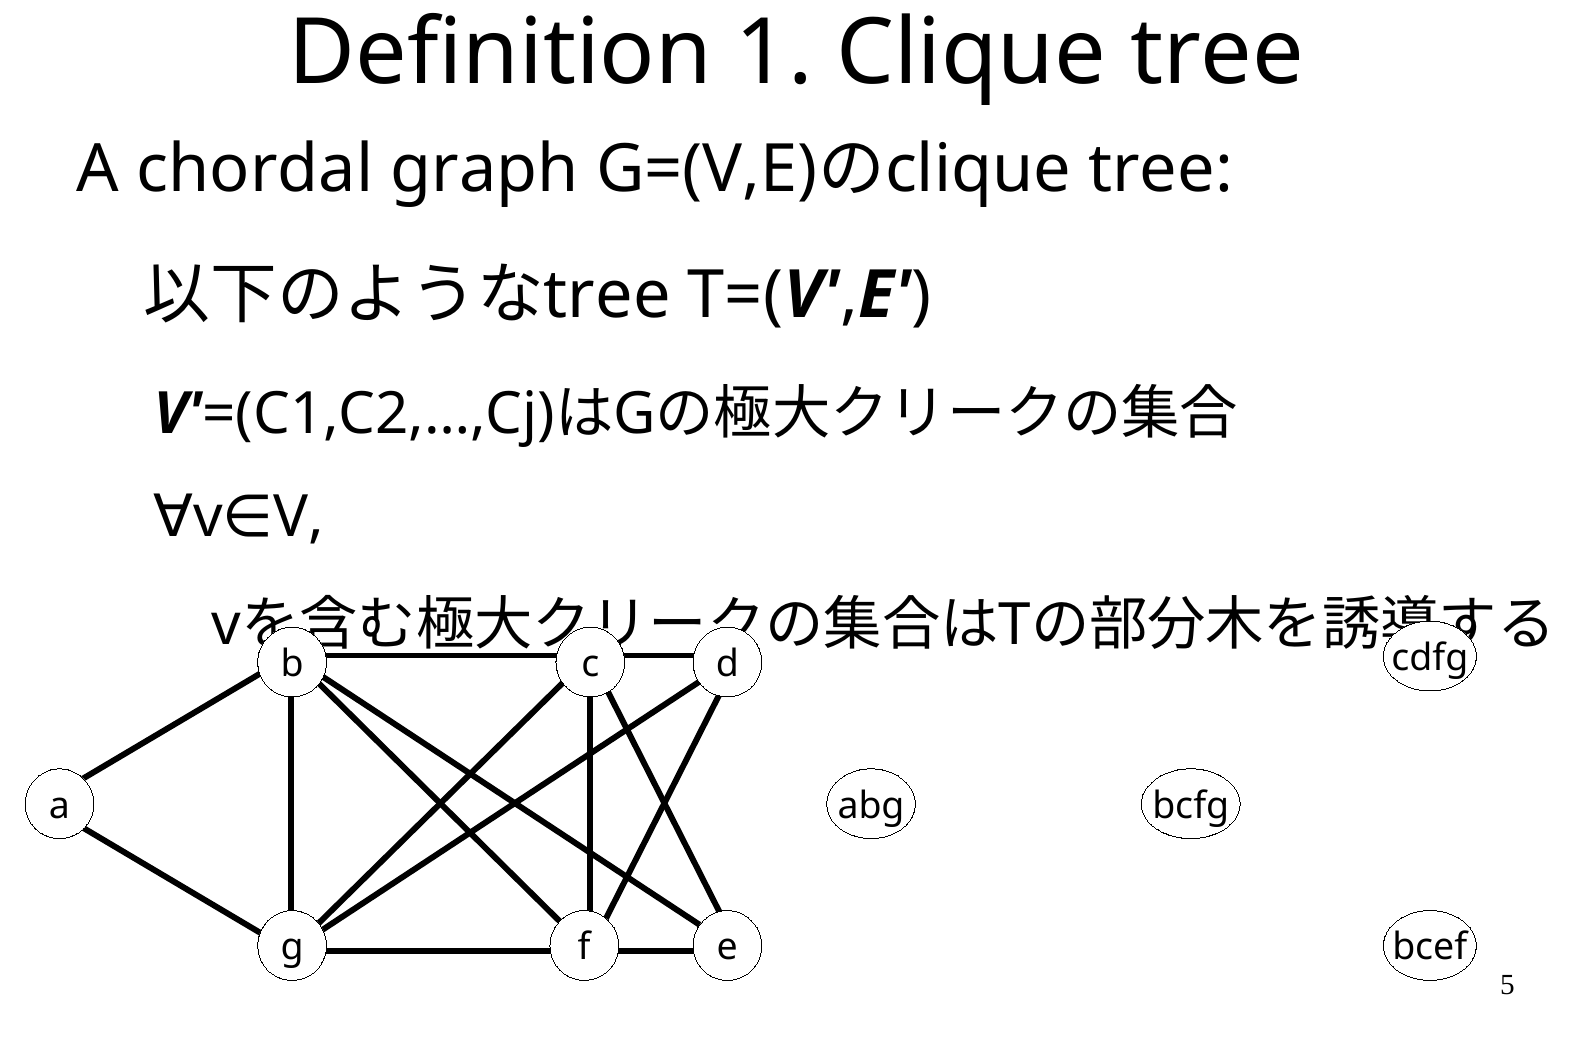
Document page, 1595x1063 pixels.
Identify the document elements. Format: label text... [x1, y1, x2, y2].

text_box cdfg [1383, 621, 1477, 691]
list A chordal graph G=(V,E)のclique tree: 以下のようなtree T=(V',E') V'=(C1,C2,…,Cj)はGの極大クリークの集合 ∀v∈V, vを含む極大クリークの集合はTの部分木を誘導する [59, 113, 1565, 552]
text_box g [257, 910, 327, 981]
text_box f [549, 910, 619, 981]
text_box a [25, 768, 94, 839]
text_box e [693, 910, 762, 981]
text_box bcef [1383, 910, 1477, 981]
text_box b [257, 627, 327, 697]
title Definition 1. Clique tree [79, 0, 1515, 138]
text_box d [693, 627, 762, 697]
text_box abg [826, 768, 916, 839]
text_box c [555, 627, 625, 697]
text_box bcfg [1141, 768, 1241, 839]
